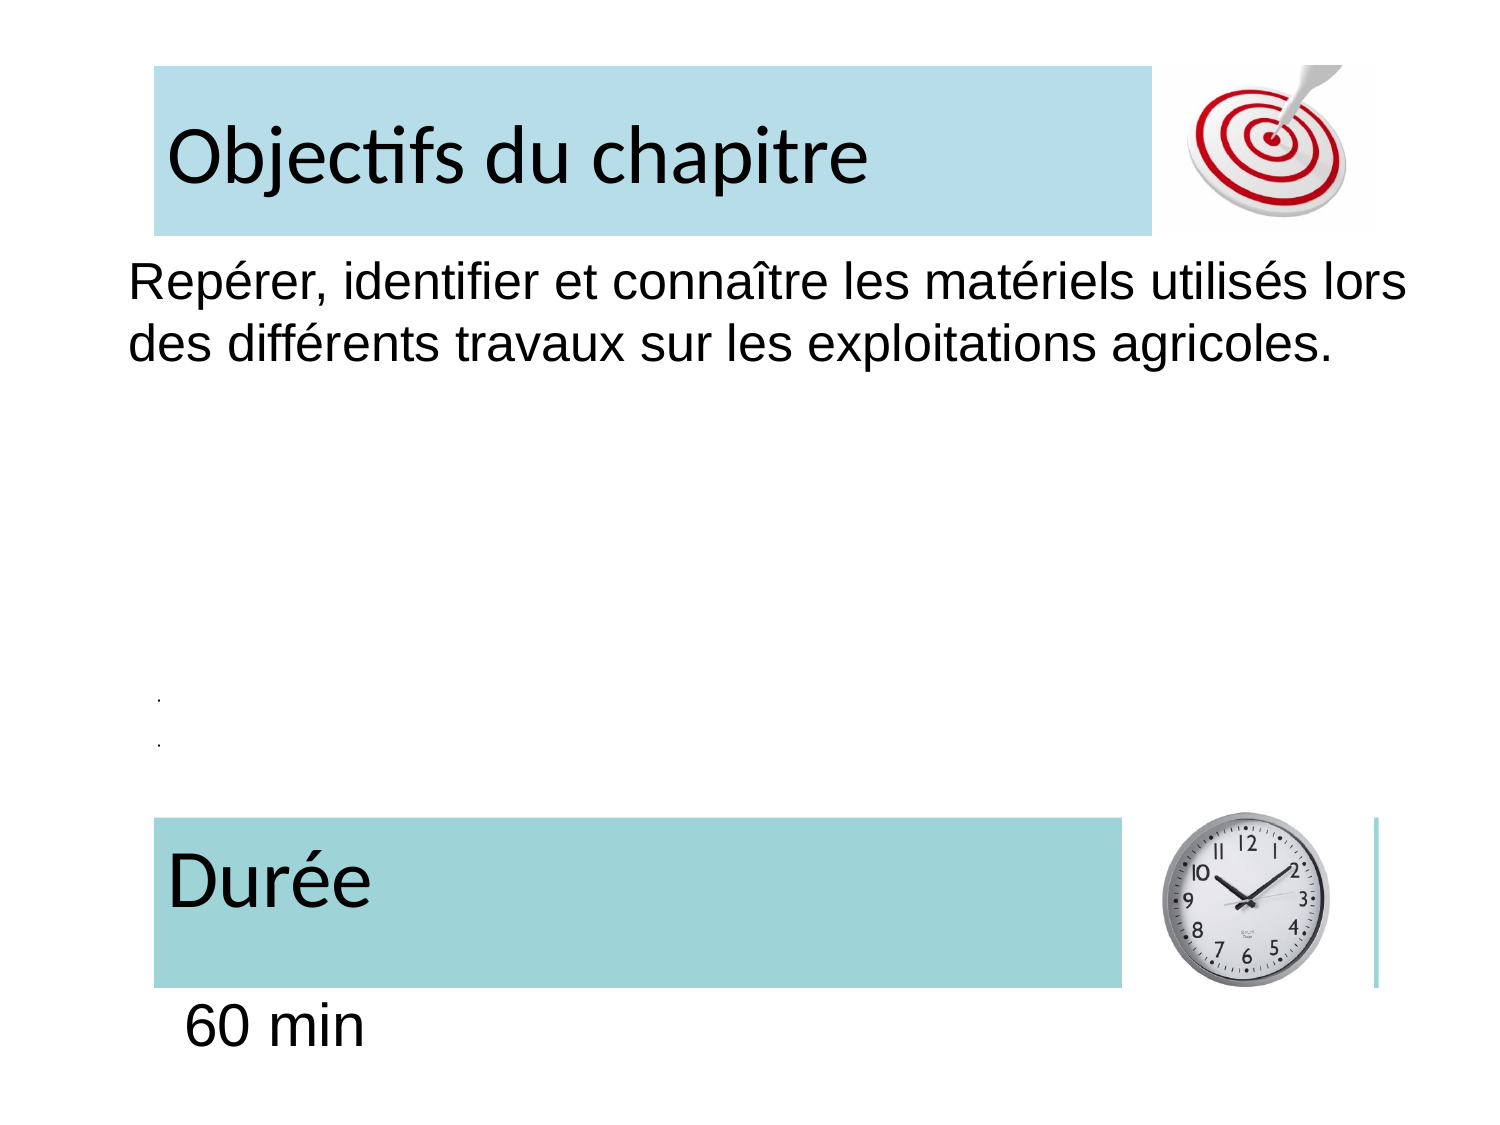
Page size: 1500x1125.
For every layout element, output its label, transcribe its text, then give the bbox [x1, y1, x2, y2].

picture [1122, 812, 1374, 988]
text_box Durée [154, 817, 1122, 988]
text_box Objectifs du chapitre [154, 66, 1152, 236]
text_box Durée [1374, 817, 1379, 988]
text_box Repérer, identifier et connaître les matériels utilisés lors des différents travaux sur les exploitations agricoles. [115, 240, 1471, 692]
text_box 60 min [170, 979, 1061, 1061]
picture [1152, 65, 1379, 236]
